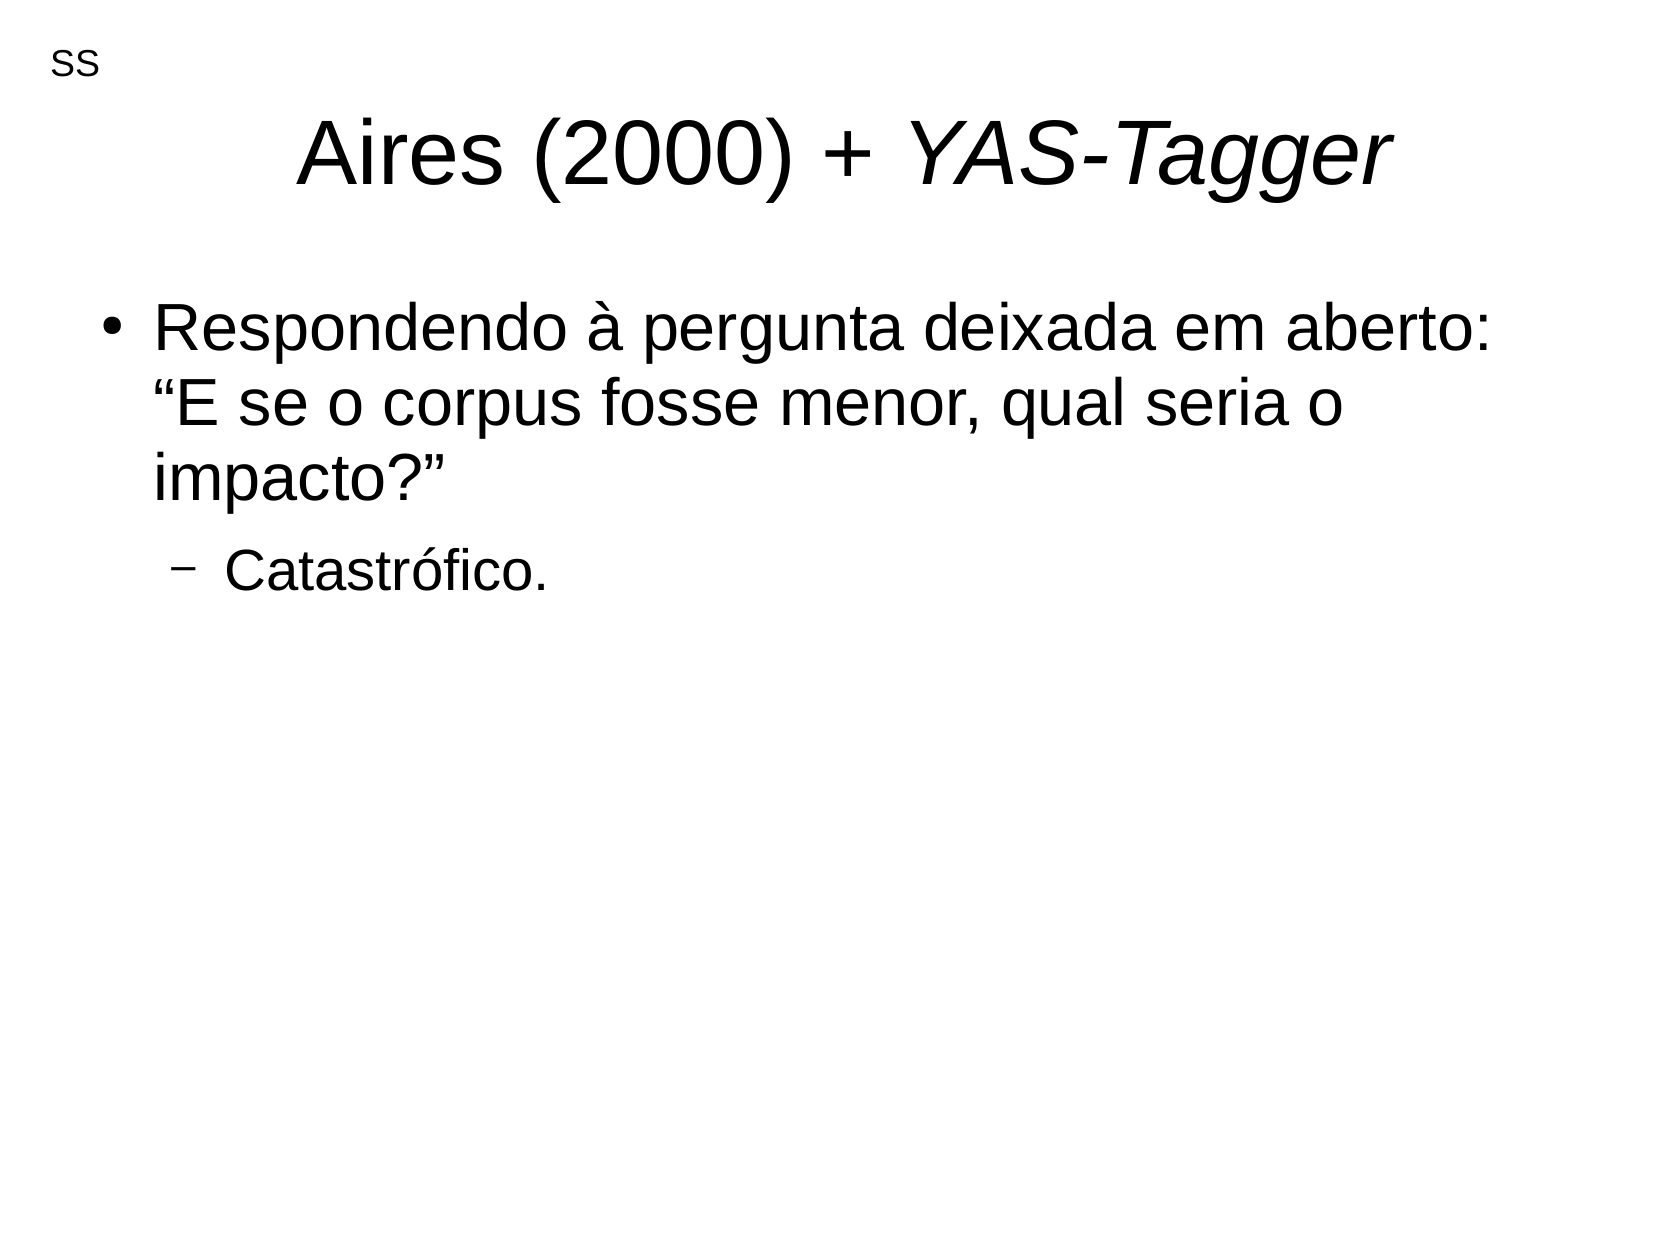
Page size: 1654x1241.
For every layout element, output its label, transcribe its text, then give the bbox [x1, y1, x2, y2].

list Respondendo à pergunta deixada em aberto: “E se o corpus fosse menor, qual seria o impacto?” Catastrófico. [82, 290, 1571, 1010]
title Aires (2000) + YAS-Tagger [82, 49, 1571, 257]
text_box SS [35, 35, 116, 93]
